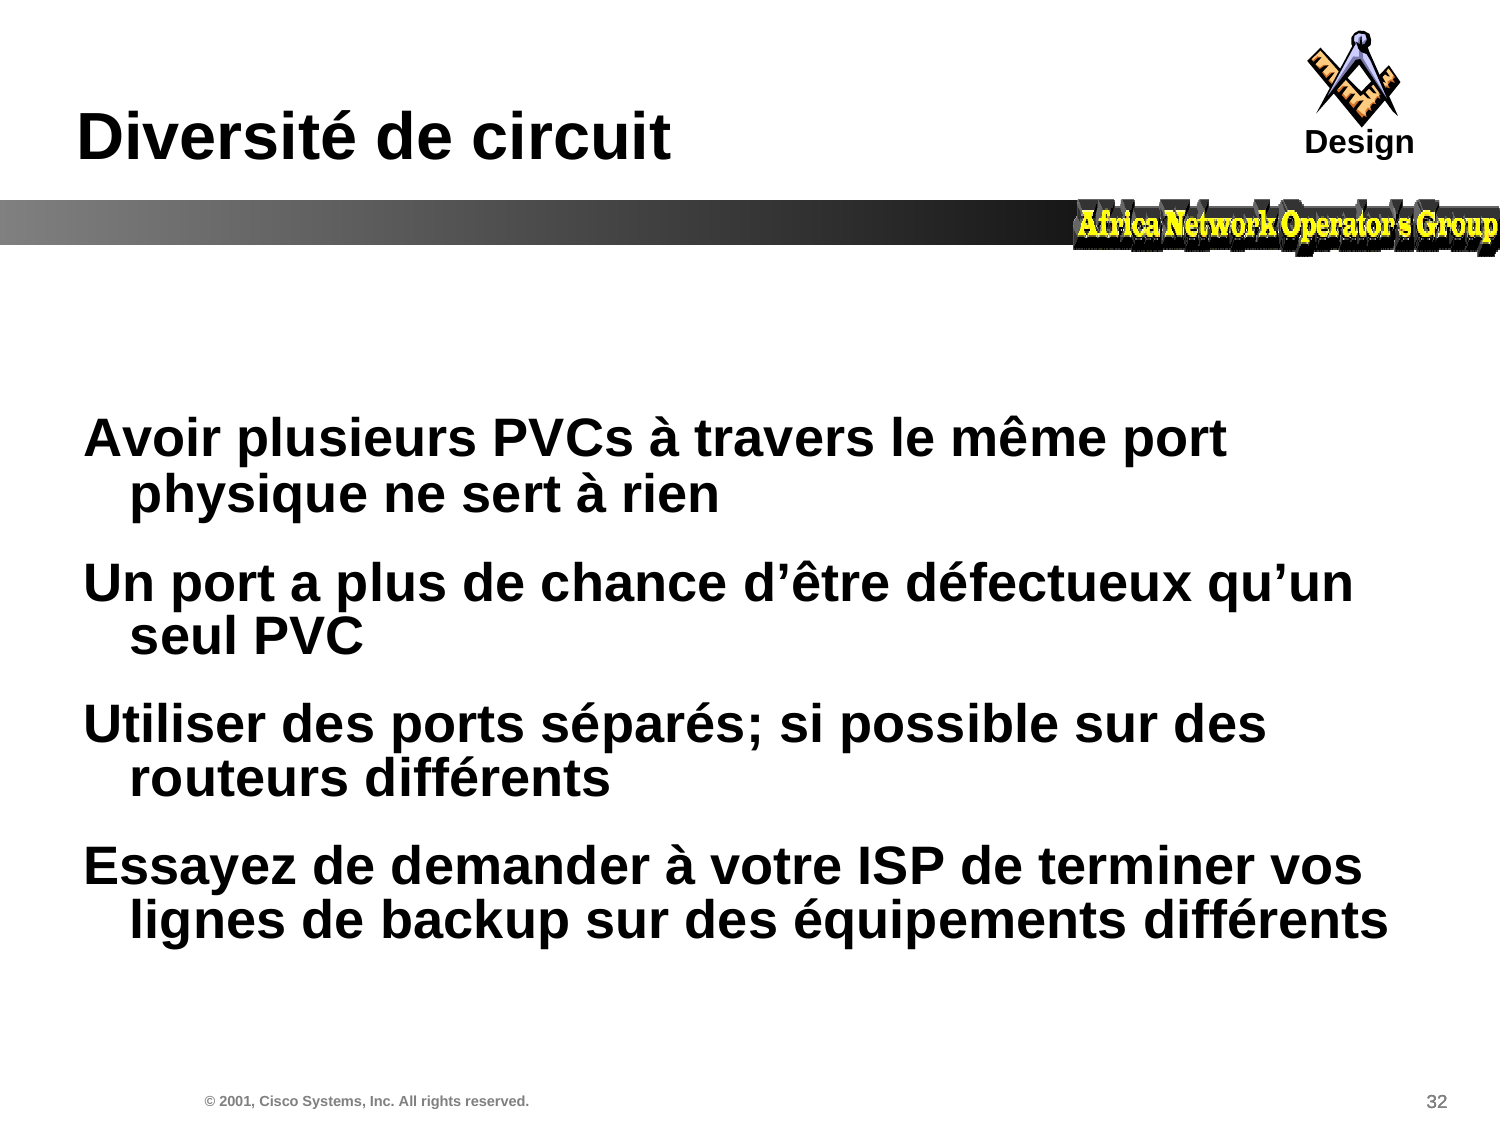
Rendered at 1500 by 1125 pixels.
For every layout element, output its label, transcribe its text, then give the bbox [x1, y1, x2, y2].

text_box Design [1292, 118, 1428, 168]
picture [1070, 180, 1500, 275]
picture [1307, 29, 1402, 118]
title Diversité de circuit [62, 41, 1314, 180]
list Avoir plusieurs PVCs à travers le même port physique ne sert à rien Un port a plus de chance d’être défectueux qu’un seul PVC Utiliser des ports séparés; si possible sur des routeurs différents Essayez de demander à votre ISP de terminer vos lignes de backup sur des équipements différents [69, 345, 1419, 1016]
